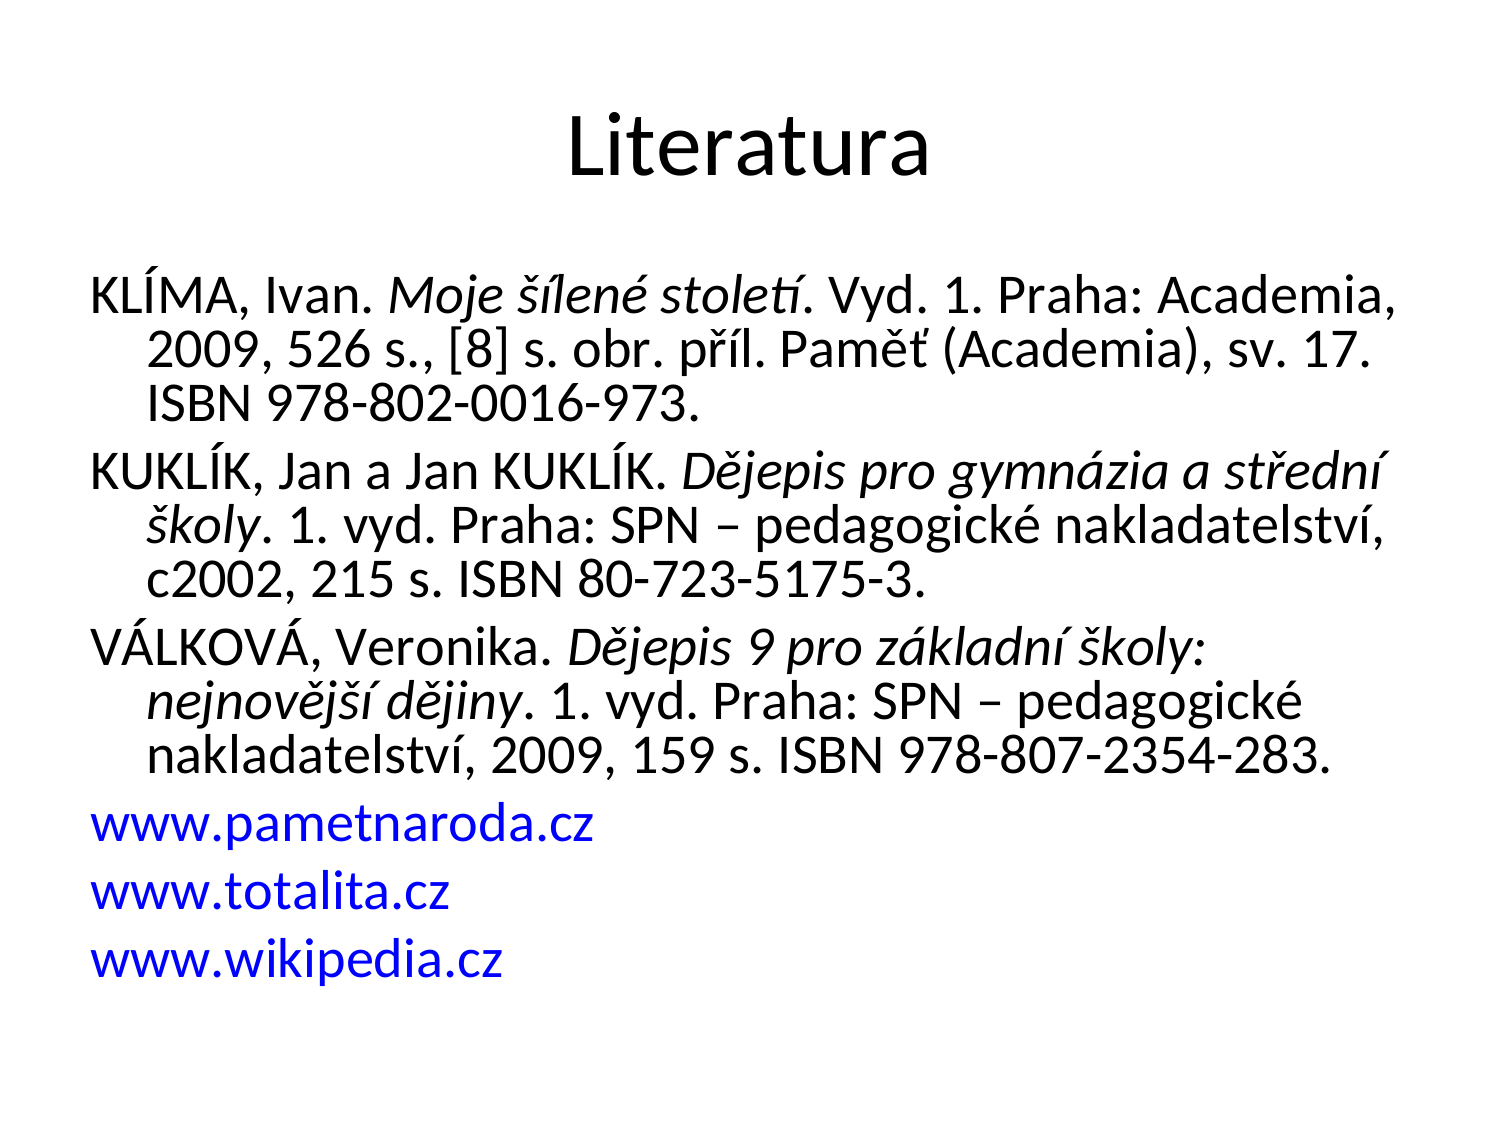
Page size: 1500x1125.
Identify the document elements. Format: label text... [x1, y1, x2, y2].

list KLÍMA, Ivan. Moje šílené století. Vyd. 1. Praha: Academia, 2009, 526 s., [8] s. obr. příl. Paměť (Academia), sv. 17. ISBN 978-802-0016-973. KUKLÍK, Jan a Jan KUKLÍK. Dějepis pro gymnázia a střední školy. 1. vyd. Praha: SPN – pedagogické nakladatelství, c2002, 215 s. ISBN 80-723-5175-3. VÁLKOVÁ, Veronika. Dějepis 9 pro základní školy: nejnovější dějiny. 1. vyd. Praha: SPN – pedagogické nakladatelství, 2009, 159 s. ISBN 978-807-2354-283. www.pametnaroda.cz www.totalita.cz www.wikipedia.cz [75, 262, 1426, 1125]
title Literatura [75, 45, 1426, 233]
